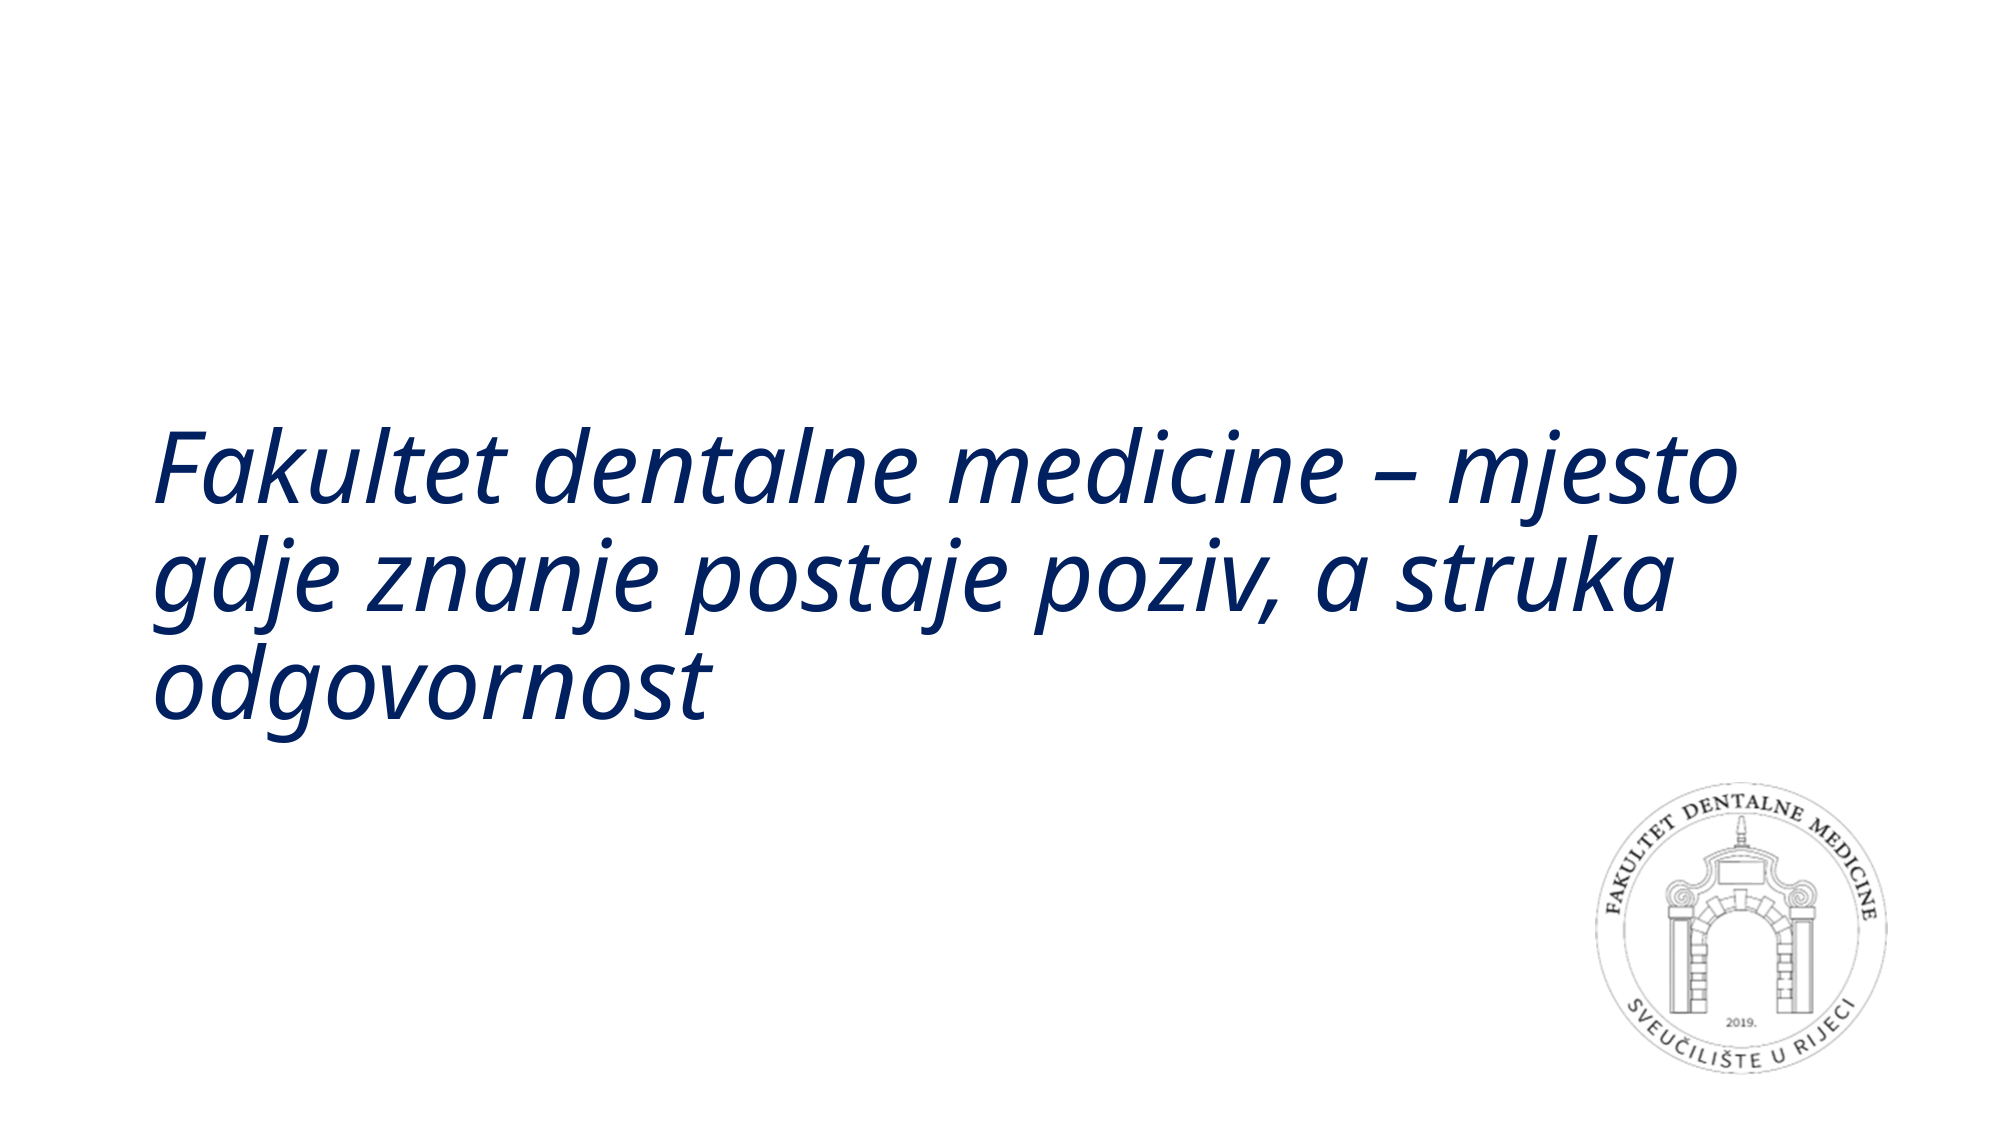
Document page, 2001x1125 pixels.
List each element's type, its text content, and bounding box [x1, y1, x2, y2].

title Fakultet dentalne medicine – mjesto gdje znanje postaje poziv, a struka odgovornost [162, 191, 1888, 660]
picture [1595, 782, 1888, 1075]
